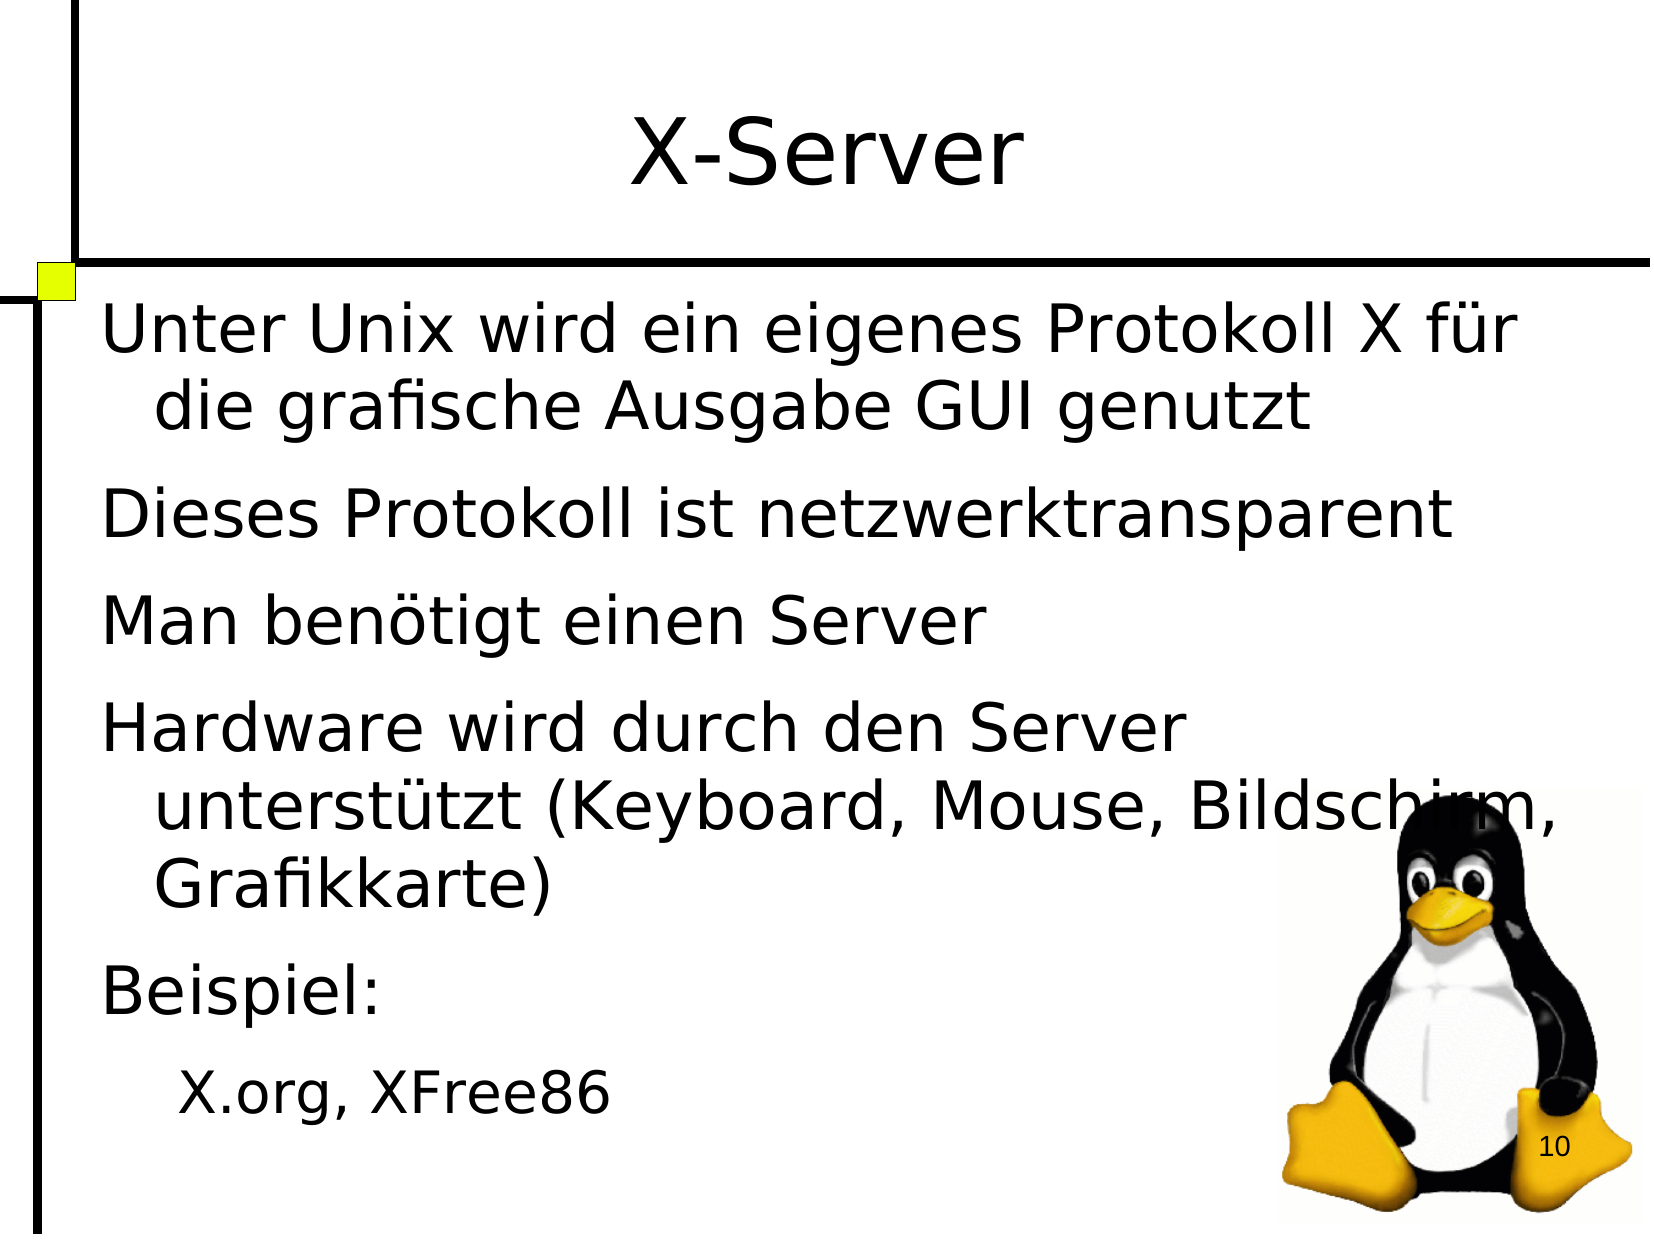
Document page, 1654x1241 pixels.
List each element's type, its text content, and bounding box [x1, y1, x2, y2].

title X-Server [82, 49, 1571, 257]
picture [1275, 787, 1642, 1223]
list Unter Unix wird ein eigenes Protokoll X für die grafische Ausgabe GUI genutzt Dieses Protokoll ist netzwerktransparent Man benötigt einen Server Hardware wird durch den Server unterstützt (Keyboard, Mouse, Bildschirm, Grafikkarte) Beispiel: X.org, XFree86 [82, 290, 1571, 1128]
